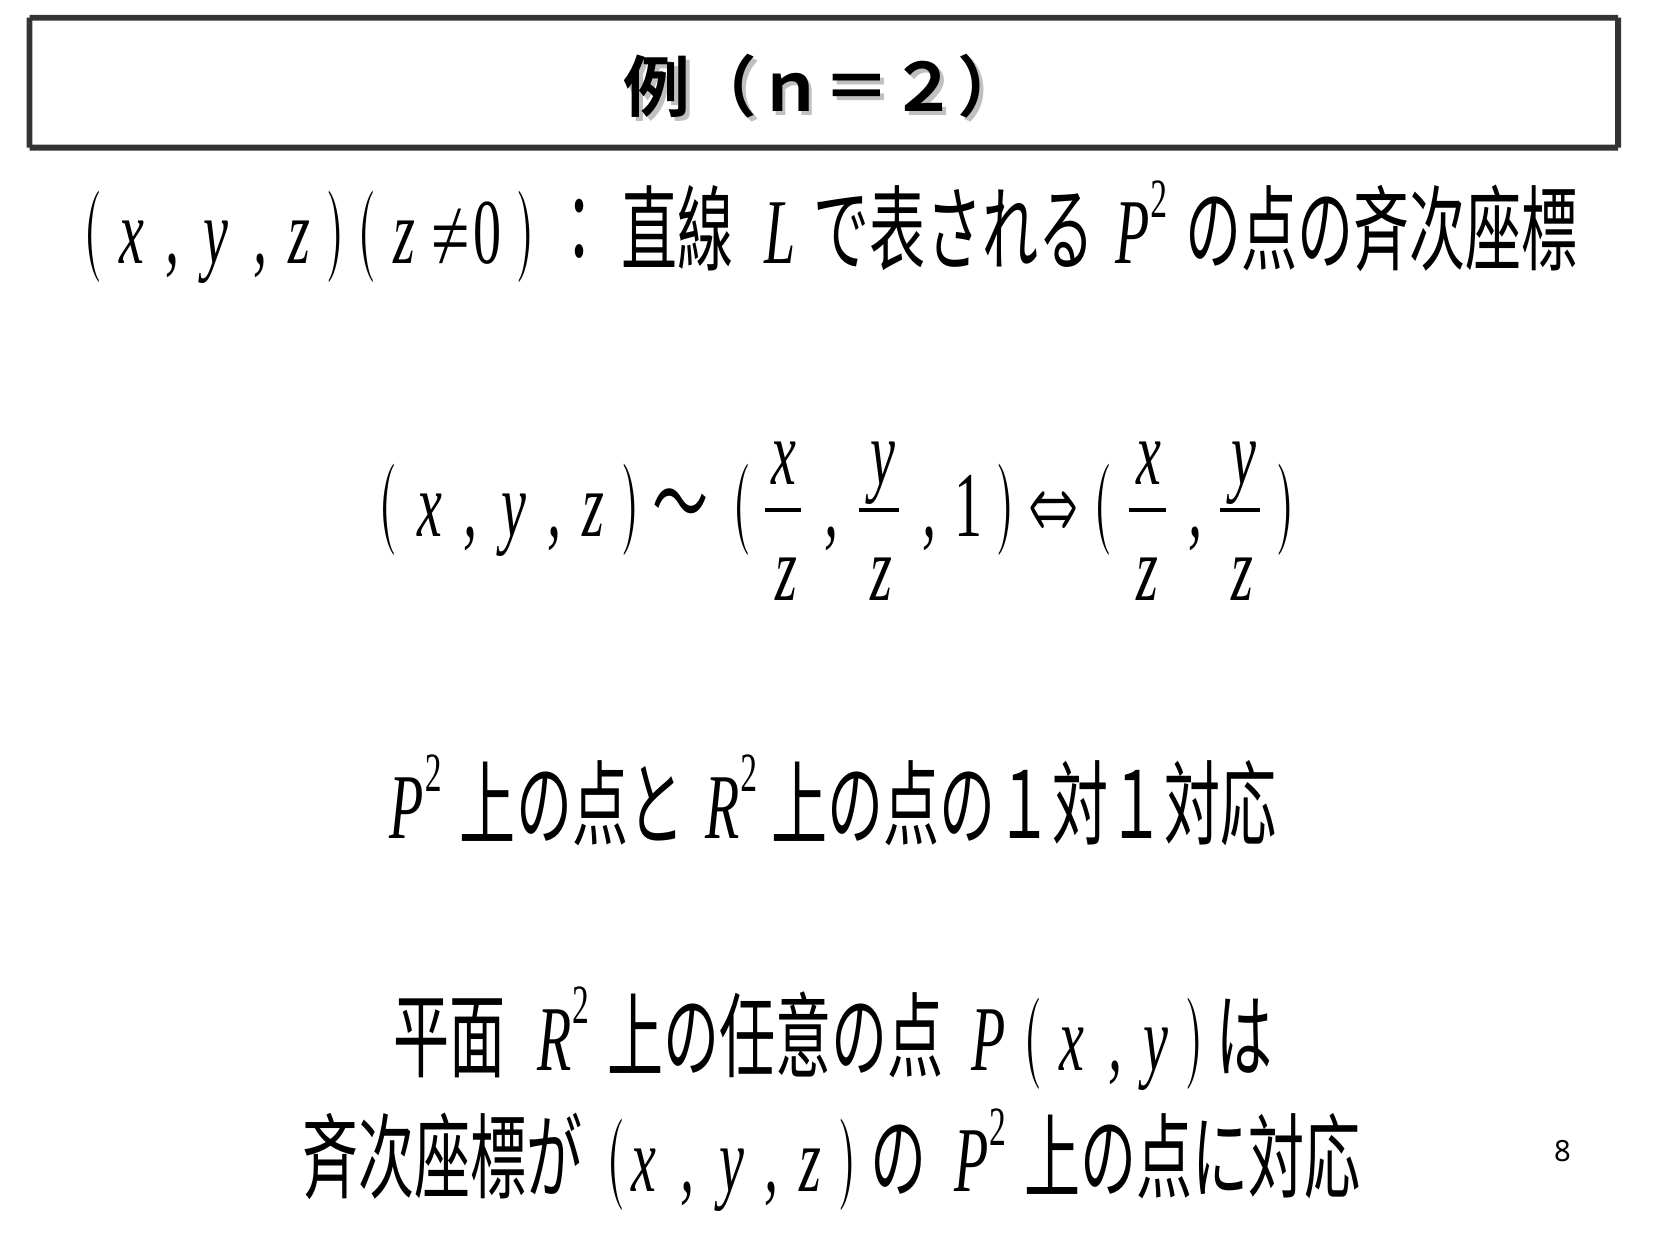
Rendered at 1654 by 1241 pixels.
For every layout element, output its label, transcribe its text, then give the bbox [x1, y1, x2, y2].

text_box 例（ｎ＝２） [29, 17, 1619, 148]
chart [70, 165, 1591, 1217]
